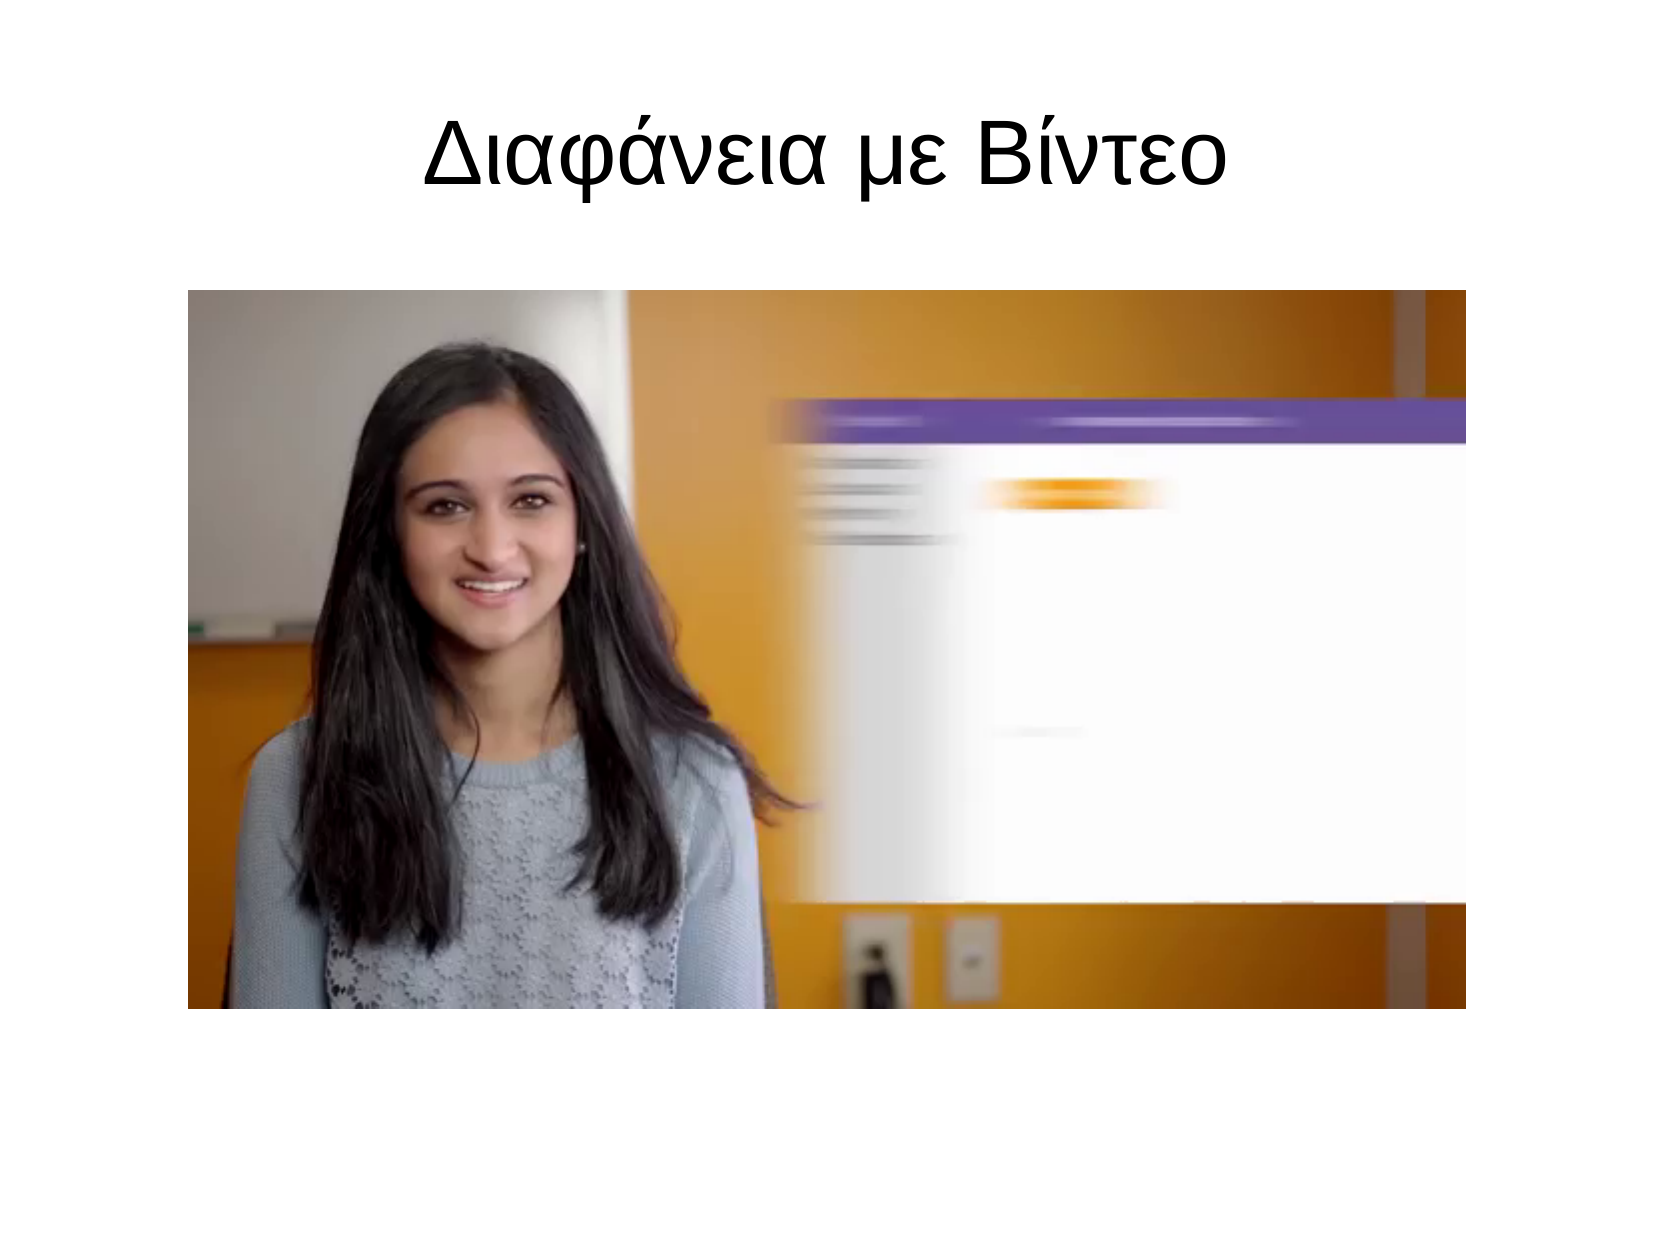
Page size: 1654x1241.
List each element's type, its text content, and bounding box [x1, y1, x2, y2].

text_box [187, 290, 1466, 1010]
title Διαφάνεια με Βίντεο [82, 49, 1571, 257]
